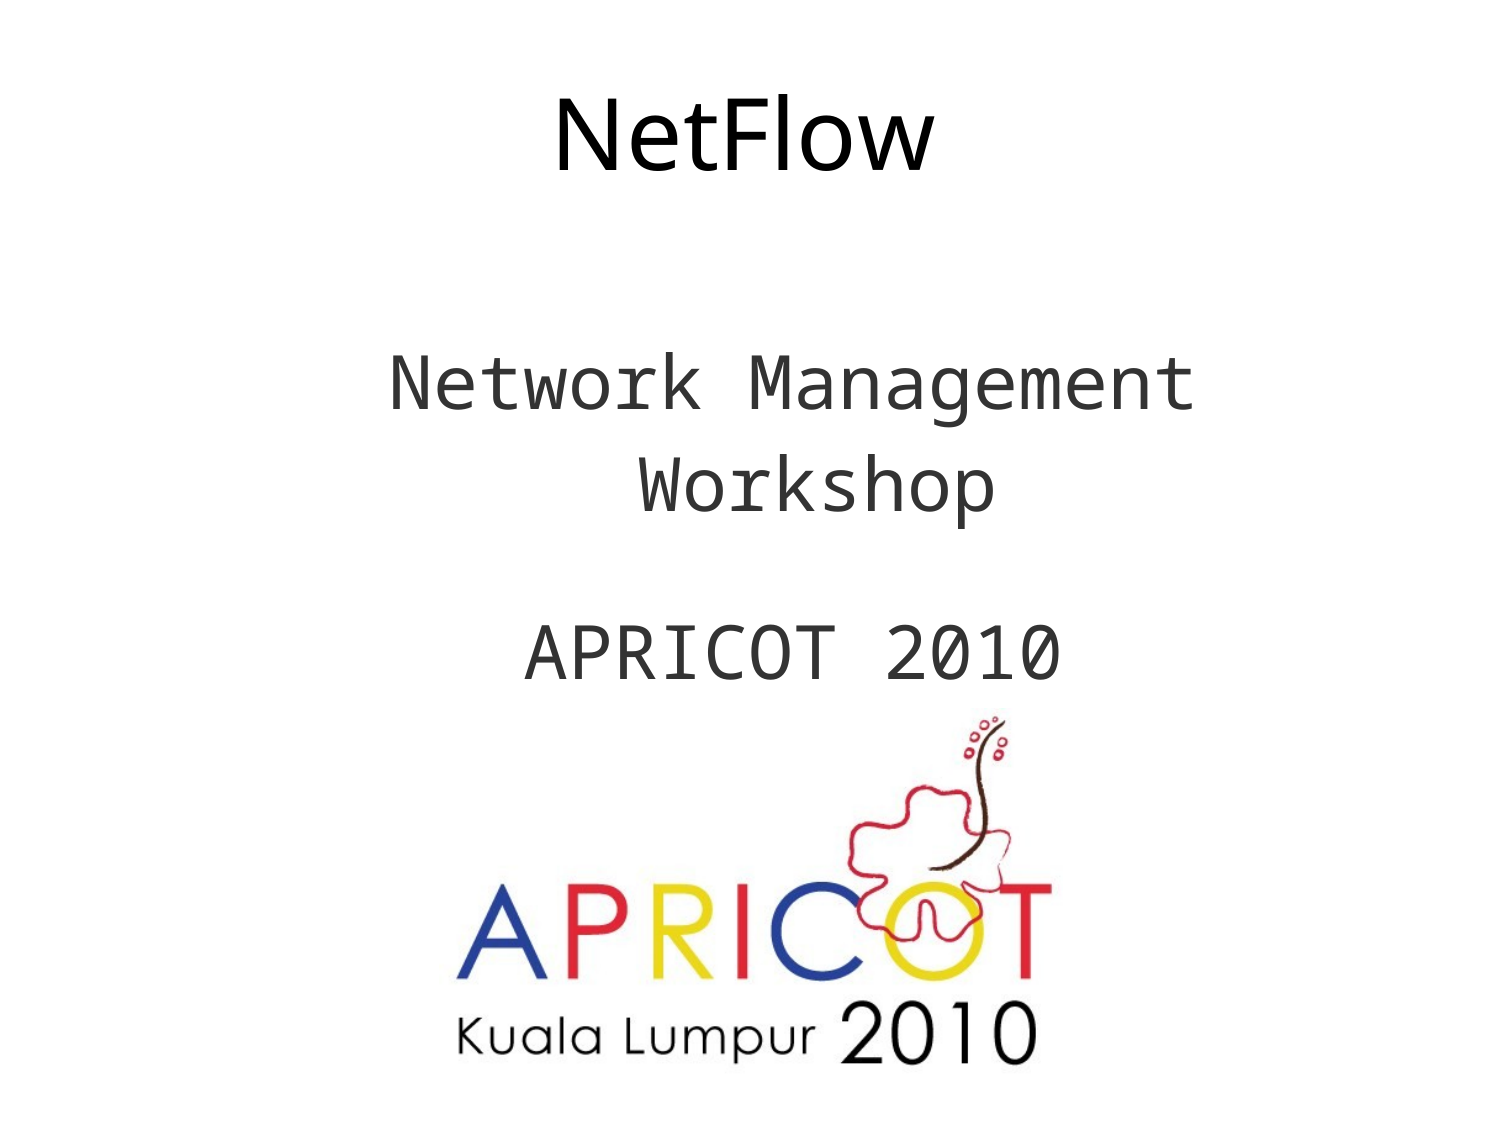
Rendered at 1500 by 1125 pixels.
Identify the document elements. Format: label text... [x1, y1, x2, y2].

title NetFlow [112, 0, 1388, 301]
text_box Network Management Workshop APRICOT 2010 Kuala Lumpur [287, 86, 1229, 457]
picture [439, 708, 1063, 1077]
